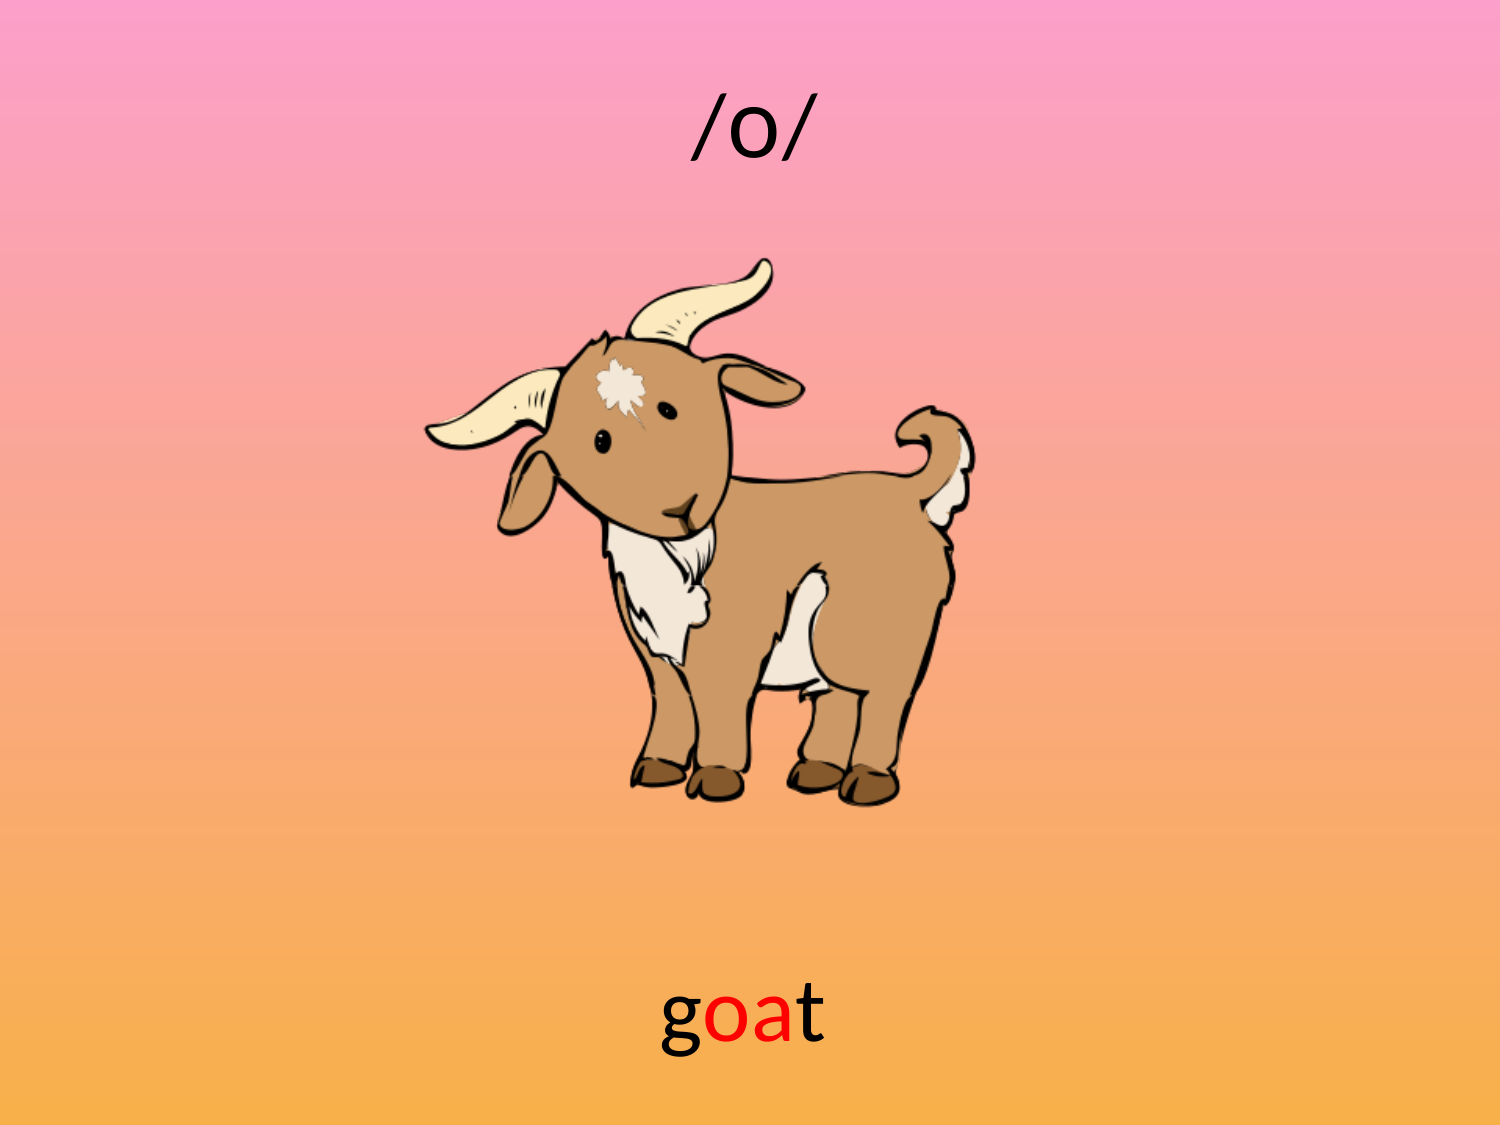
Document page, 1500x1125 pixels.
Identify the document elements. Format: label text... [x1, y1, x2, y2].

text_box goat [105, 883, 1381, 1125]
text_box /o/ [117, 0, 1393, 242]
picture [410, 246, 998, 828]
